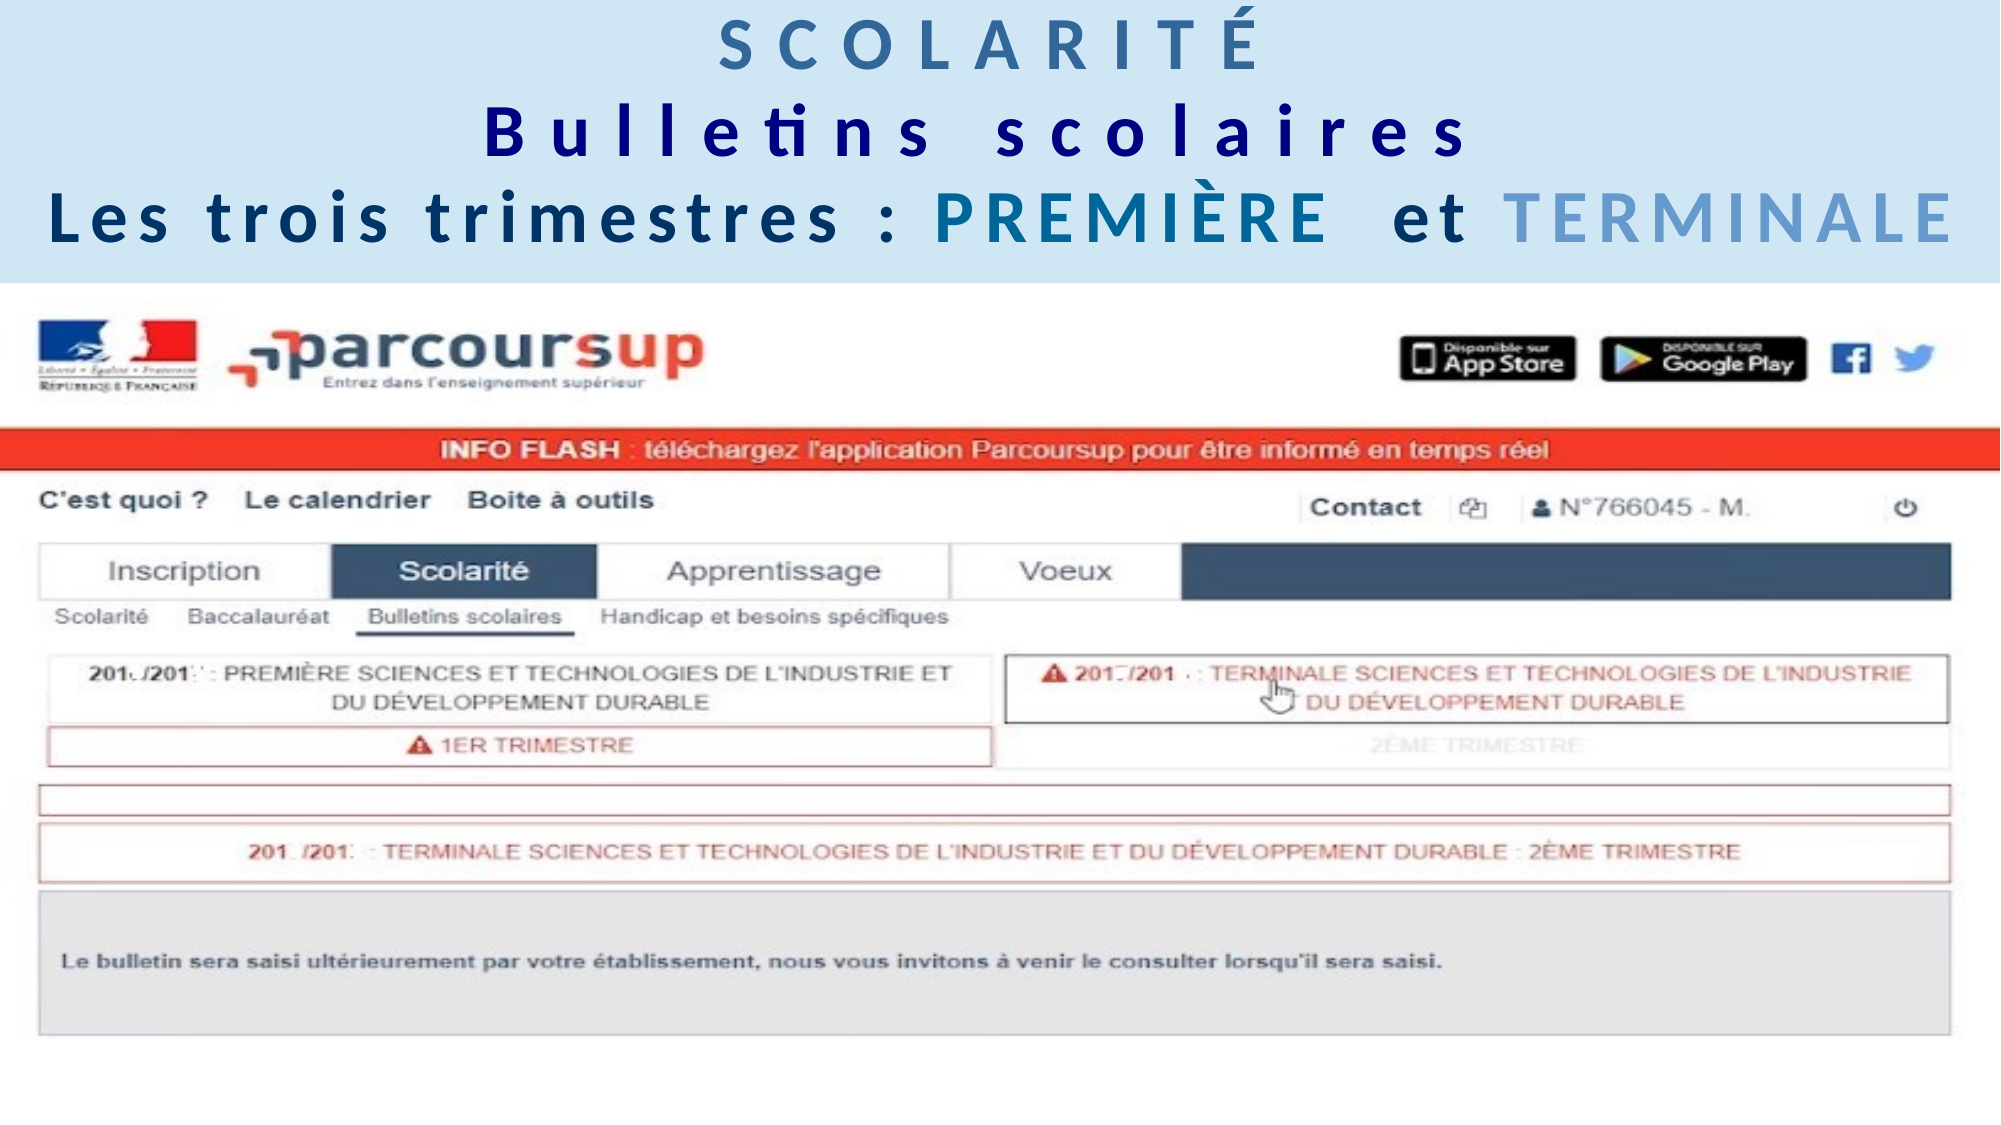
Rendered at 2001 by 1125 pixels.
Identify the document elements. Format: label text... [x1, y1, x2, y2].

title SCOLARITÉ Bulletins scolaires Les trois trimestres : PREMIÈRE et TERMINALE [0, 0, 2000, 284]
picture [0, 299, 2000, 1125]
